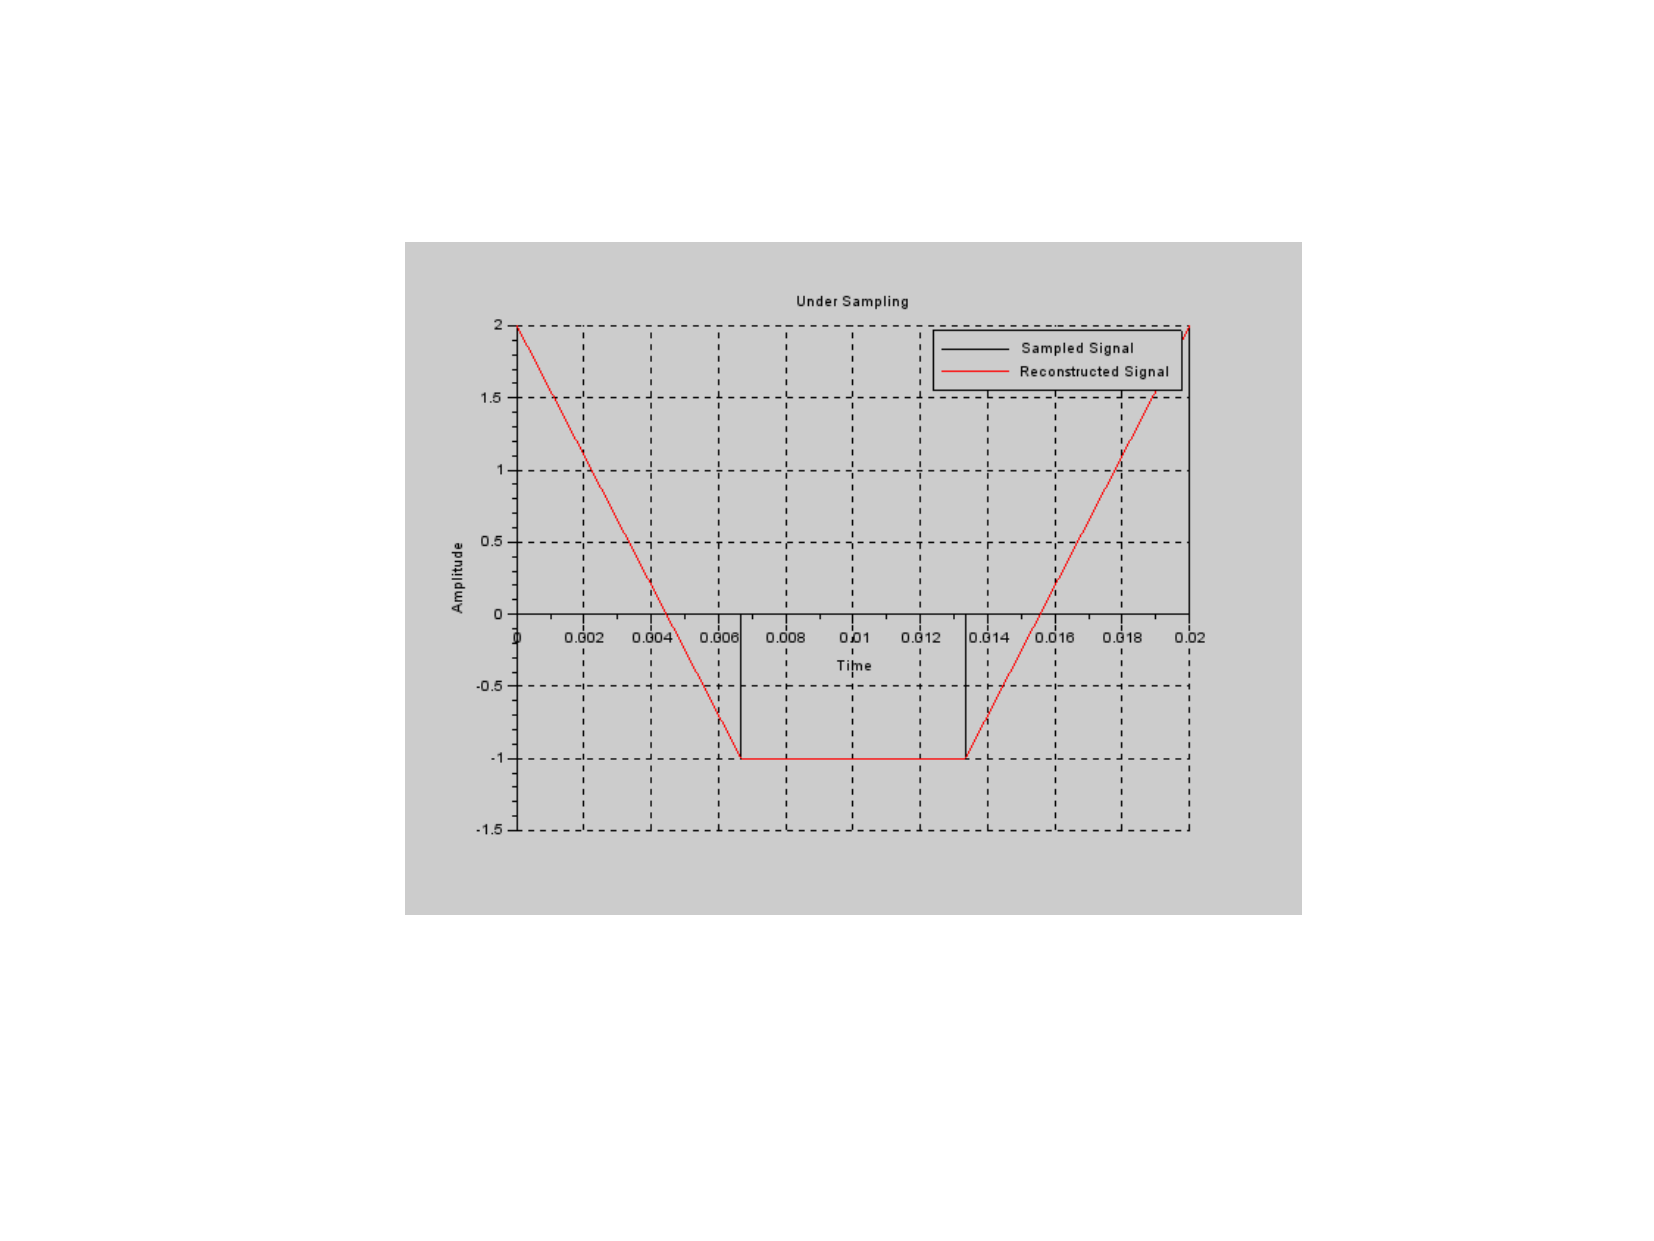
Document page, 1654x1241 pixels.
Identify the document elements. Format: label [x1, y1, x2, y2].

picture [405, 242, 1302, 916]
